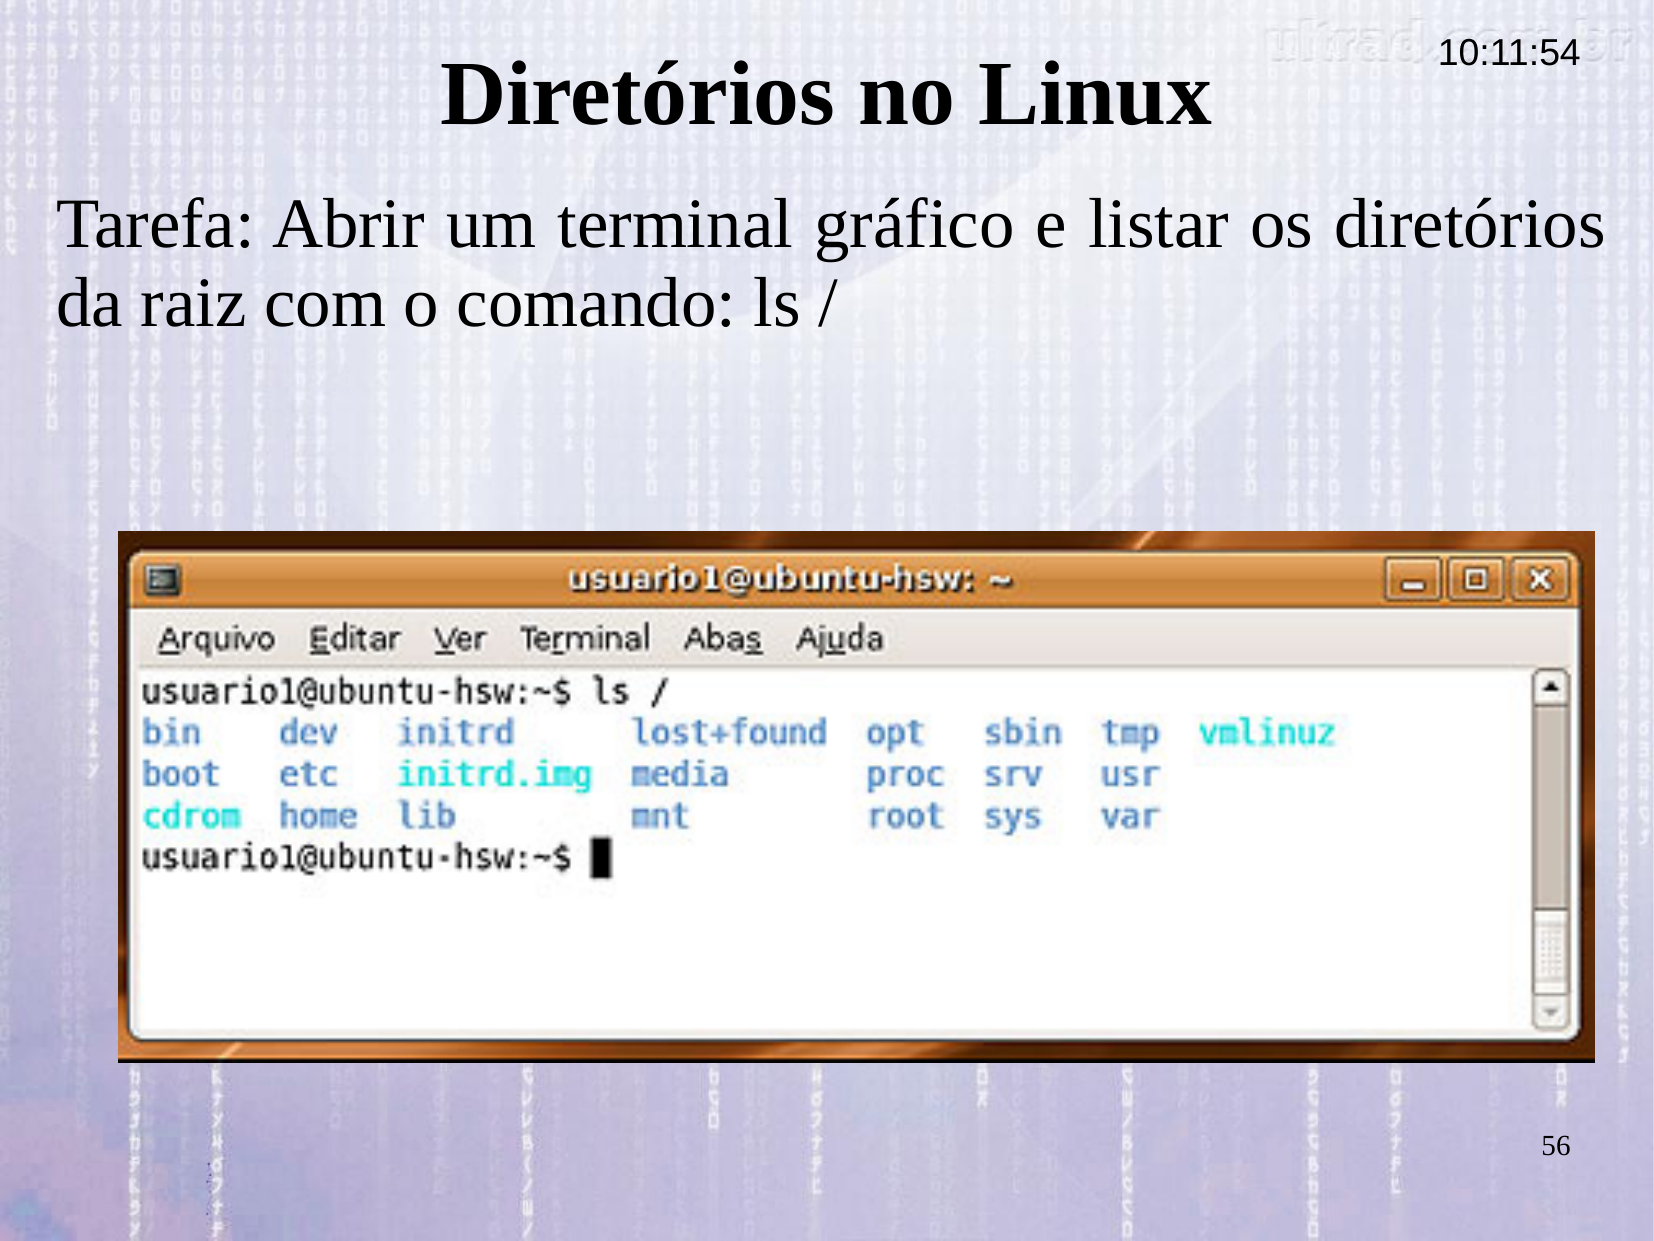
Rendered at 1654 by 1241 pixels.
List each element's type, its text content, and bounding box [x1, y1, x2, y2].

text_box Diretórios no Linux [29, 35, 1625, 171]
picture [0, 0, 1654, 1241]
text_box Tarefa: Abrir um terminal gráfico e listar os diretórios da raiz com o comando: ls / [41, 177, 1625, 384]
text_box 10:53:41 [1423, 23, 1631, 94]
